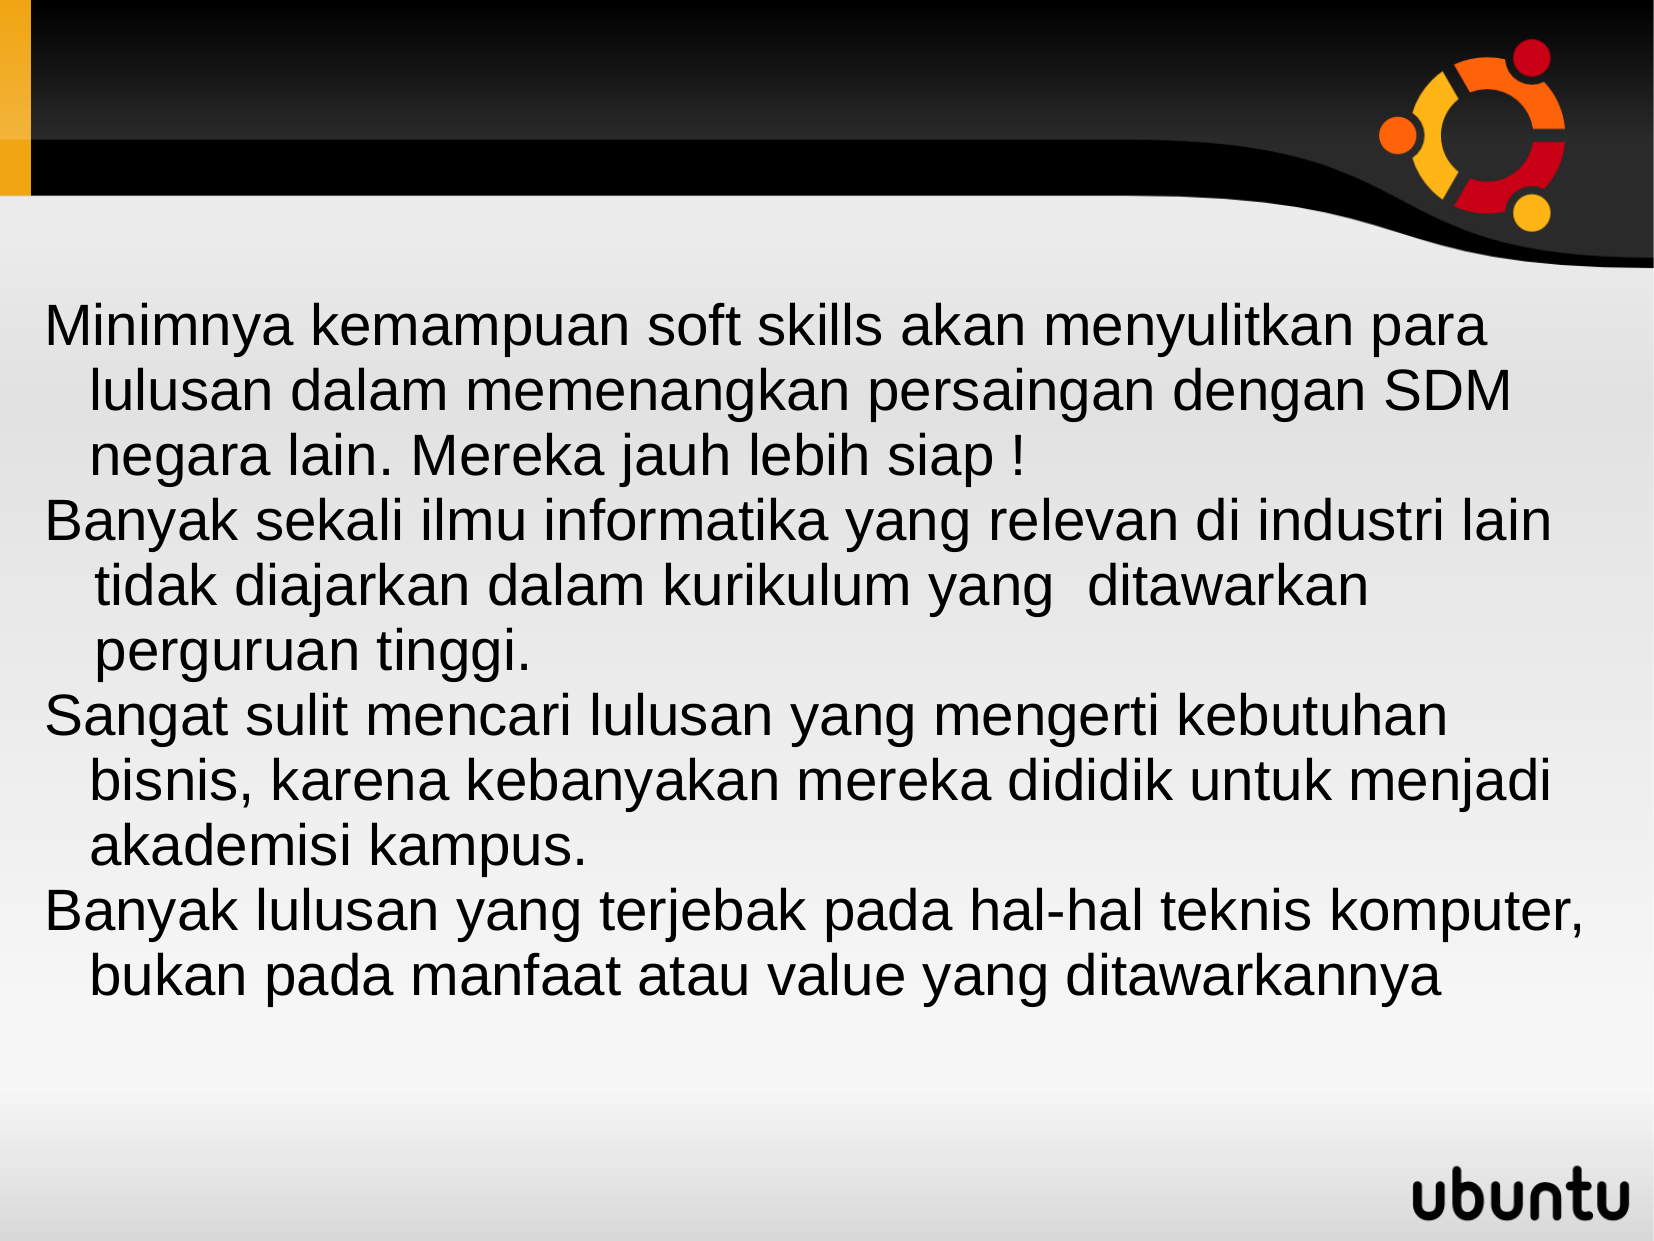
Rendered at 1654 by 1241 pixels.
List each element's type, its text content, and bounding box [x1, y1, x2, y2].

picture [0, 0, 1654, 1241]
text_box Minimnya kemampuan soft skills akan menyulitkan para lulusan dalam memenangkan persaingan dengan SDM negara lain. Mereka jauh lebih siap ! Banyak sekali ilmu informatika yang relevan di industri lain tidak diajarkan dalam kurikulum yang ditawarkan perguruan tinggi. Sangat sulit mencari lulusan yang mengerti kebutuhan bisnis, karena kebanyakan mereka dididik untuk menjadi akademisi kampus. Banyak lulusan yang terjebak pada hal-hal teknis komputer, bukan pada manfaat atau value yang ditawarkannya [29, 243, 1625, 1146]
